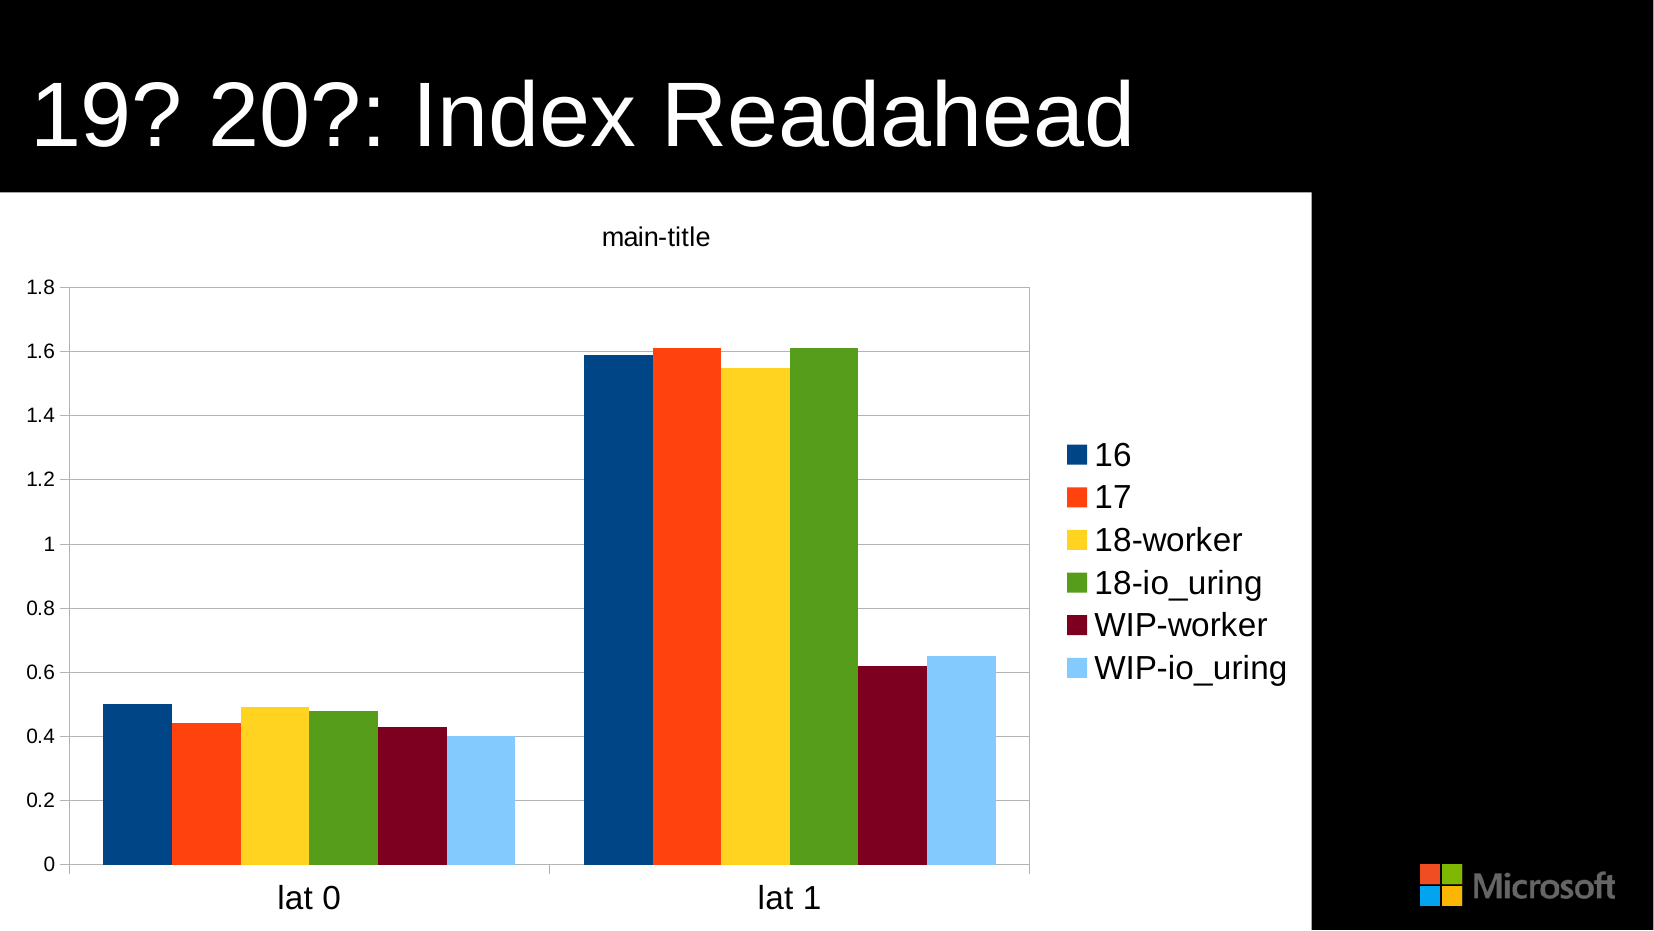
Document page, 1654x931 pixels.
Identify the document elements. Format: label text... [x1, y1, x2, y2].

title 19? 20?: Index Readahead [30, 37, 1621, 193]
picture [1420, 864, 1615, 906]
chart [0, 192, 1312, 931]
